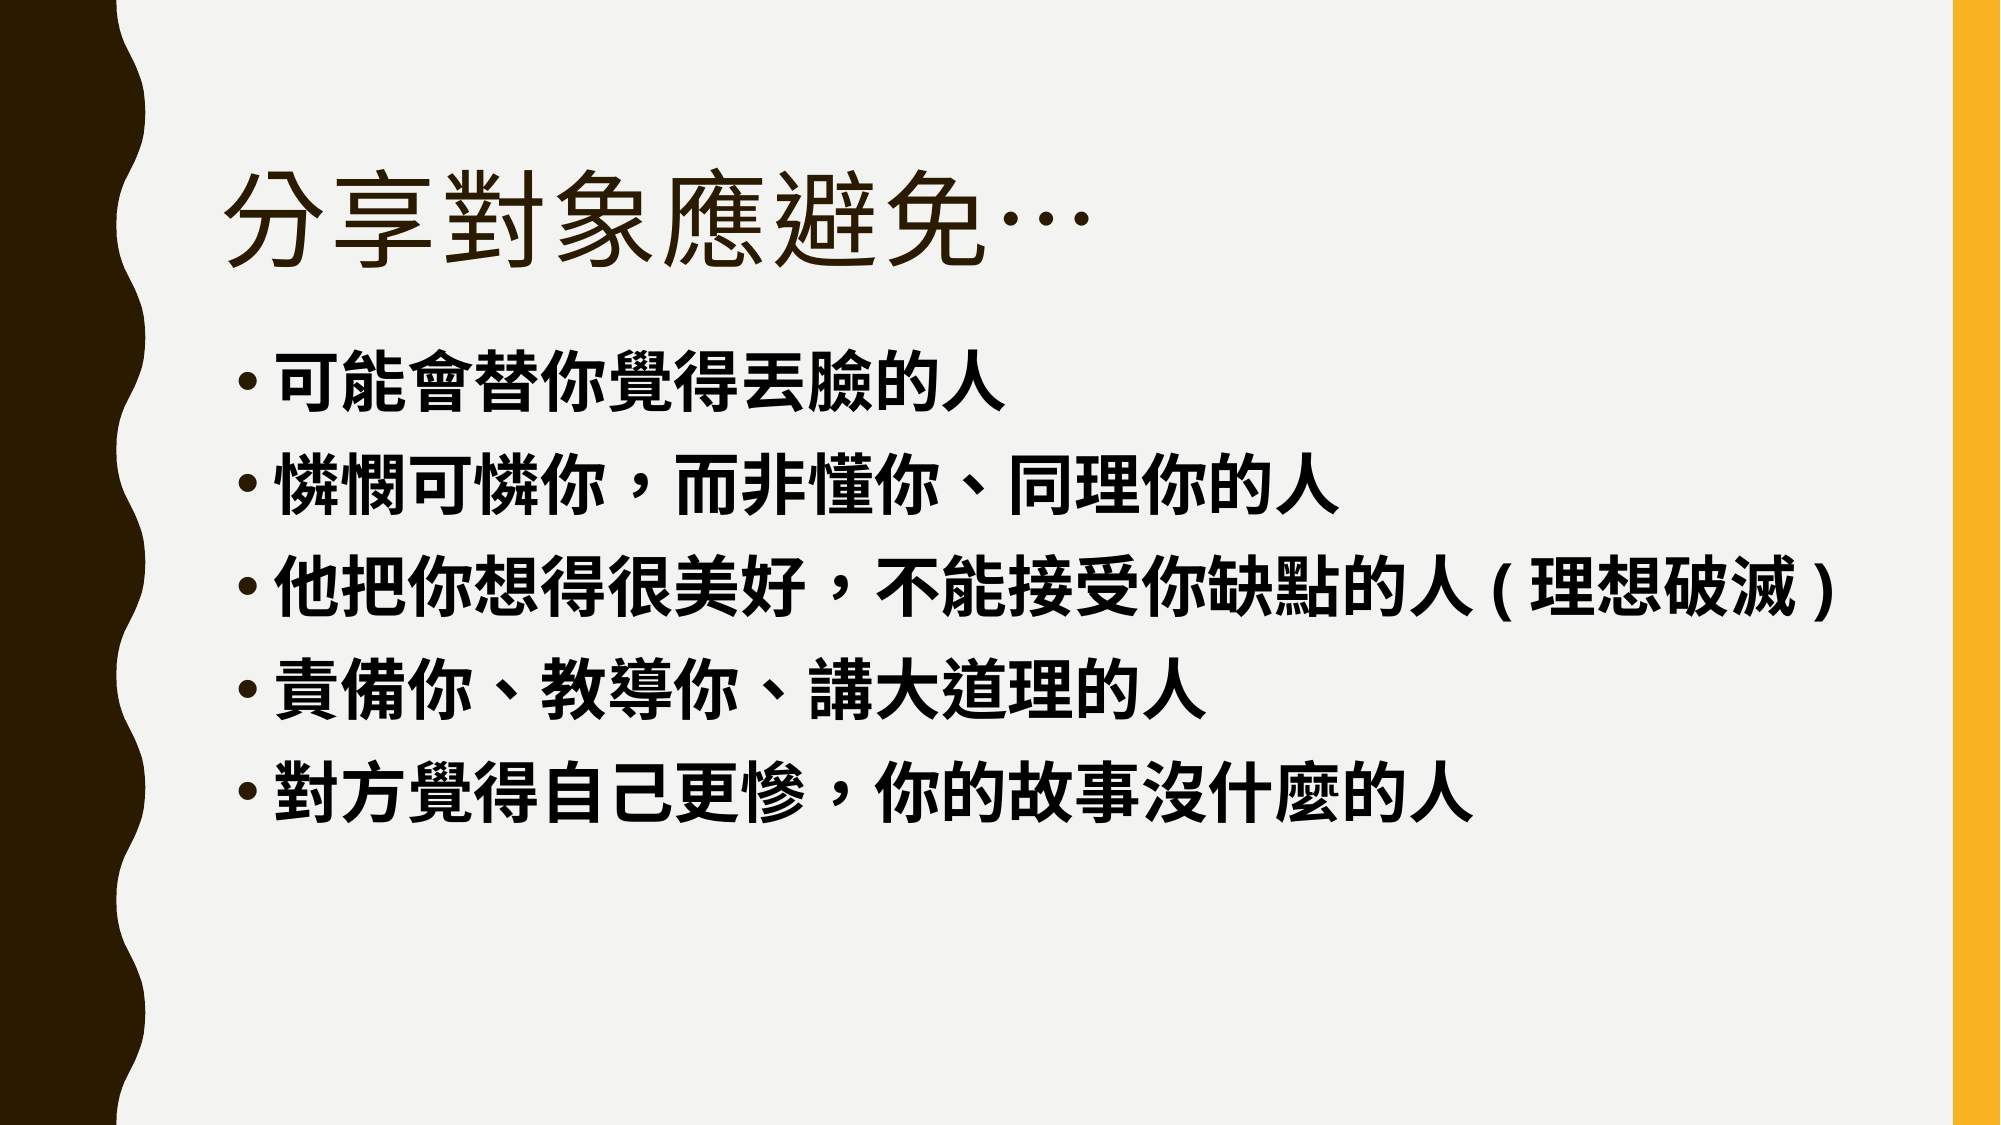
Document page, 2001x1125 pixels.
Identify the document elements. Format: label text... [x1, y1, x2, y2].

list 可能會替你覺得丟臉的人 憐憫可憐你，而非懂你、同理你的人 他把你想得很美好，不能接受你缺點的人(理想破滅) 責備你、教導你、講大道理的人 對方覺得自己更慘，你的故事沒什麼的人 [221, 324, 1891, 914]
title 分享對象應避免… [205, 160, 1876, 308]
